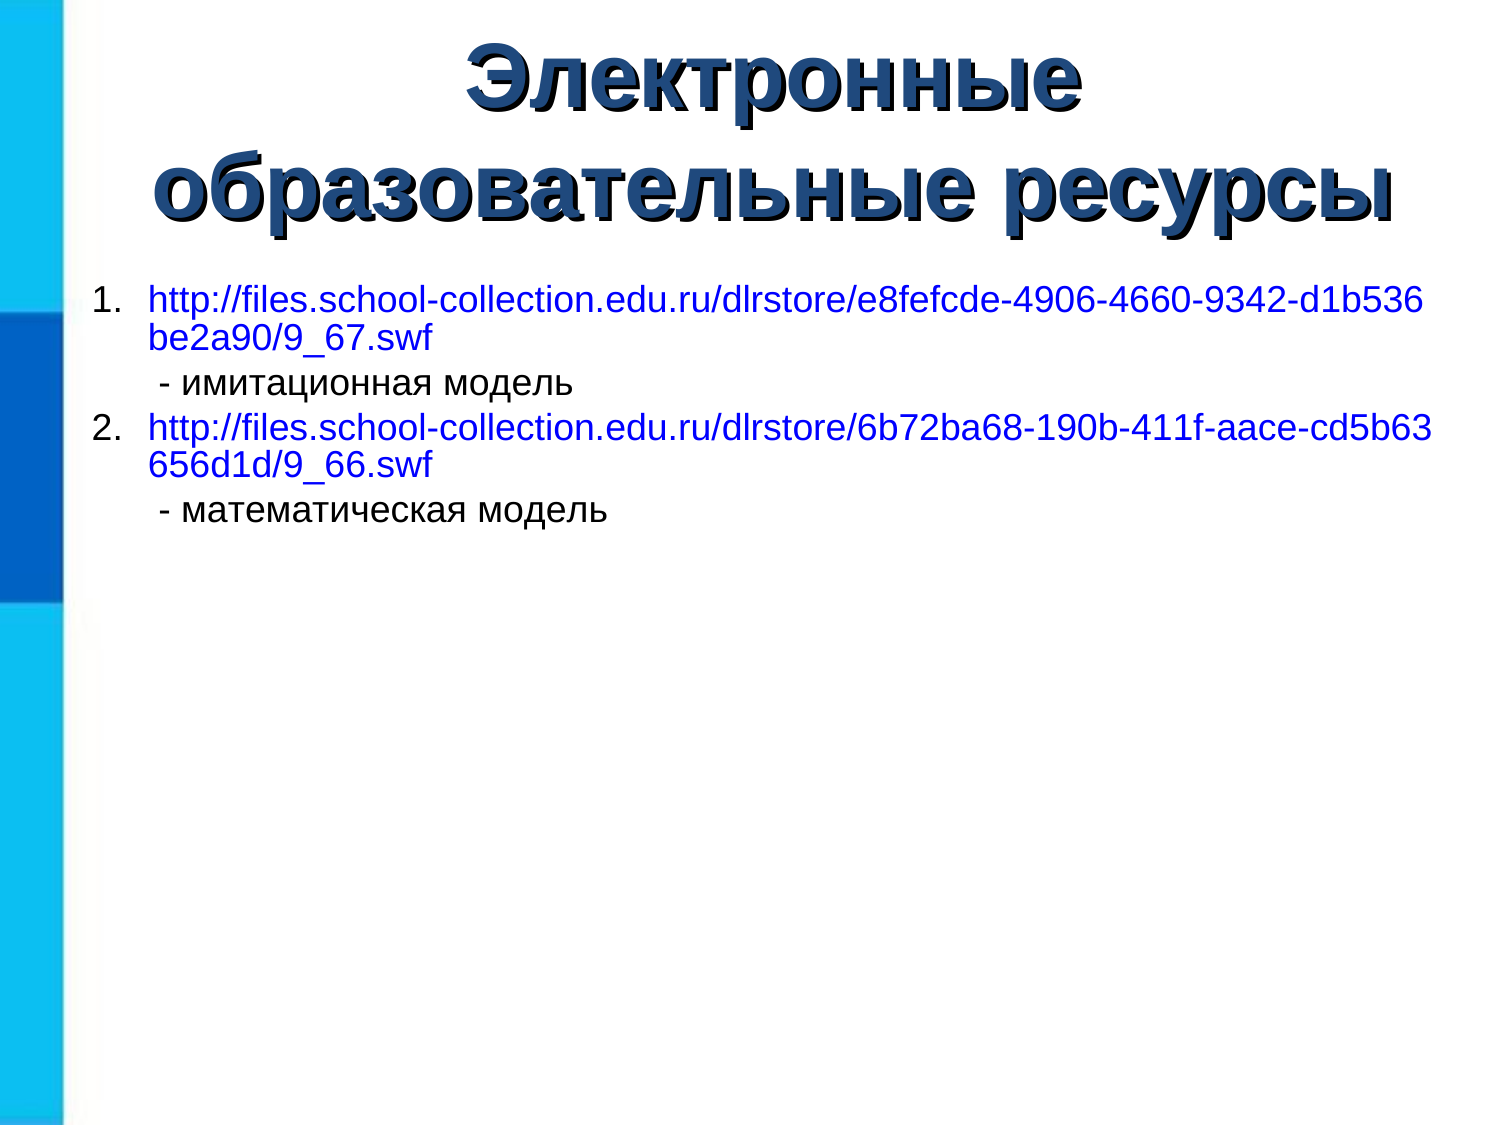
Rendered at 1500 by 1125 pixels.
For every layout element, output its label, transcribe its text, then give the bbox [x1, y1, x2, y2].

picture [0, 0, 1500, 1125]
text_box Электронные образовательные ресурсы [82, 84, 1466, 167]
text_box http://files.school-collection.edu.ru/dlrstore/e8fefcde-4906-4660-9342-d1b536be2a90/9_67.swf - имитационная модель http://files.school-collection.edu.ru/dlrstore/6b72ba68-190b-411f-aace-cd5b63656d1d/9_66.swf - математическая модель [76, 267, 1459, 463]
